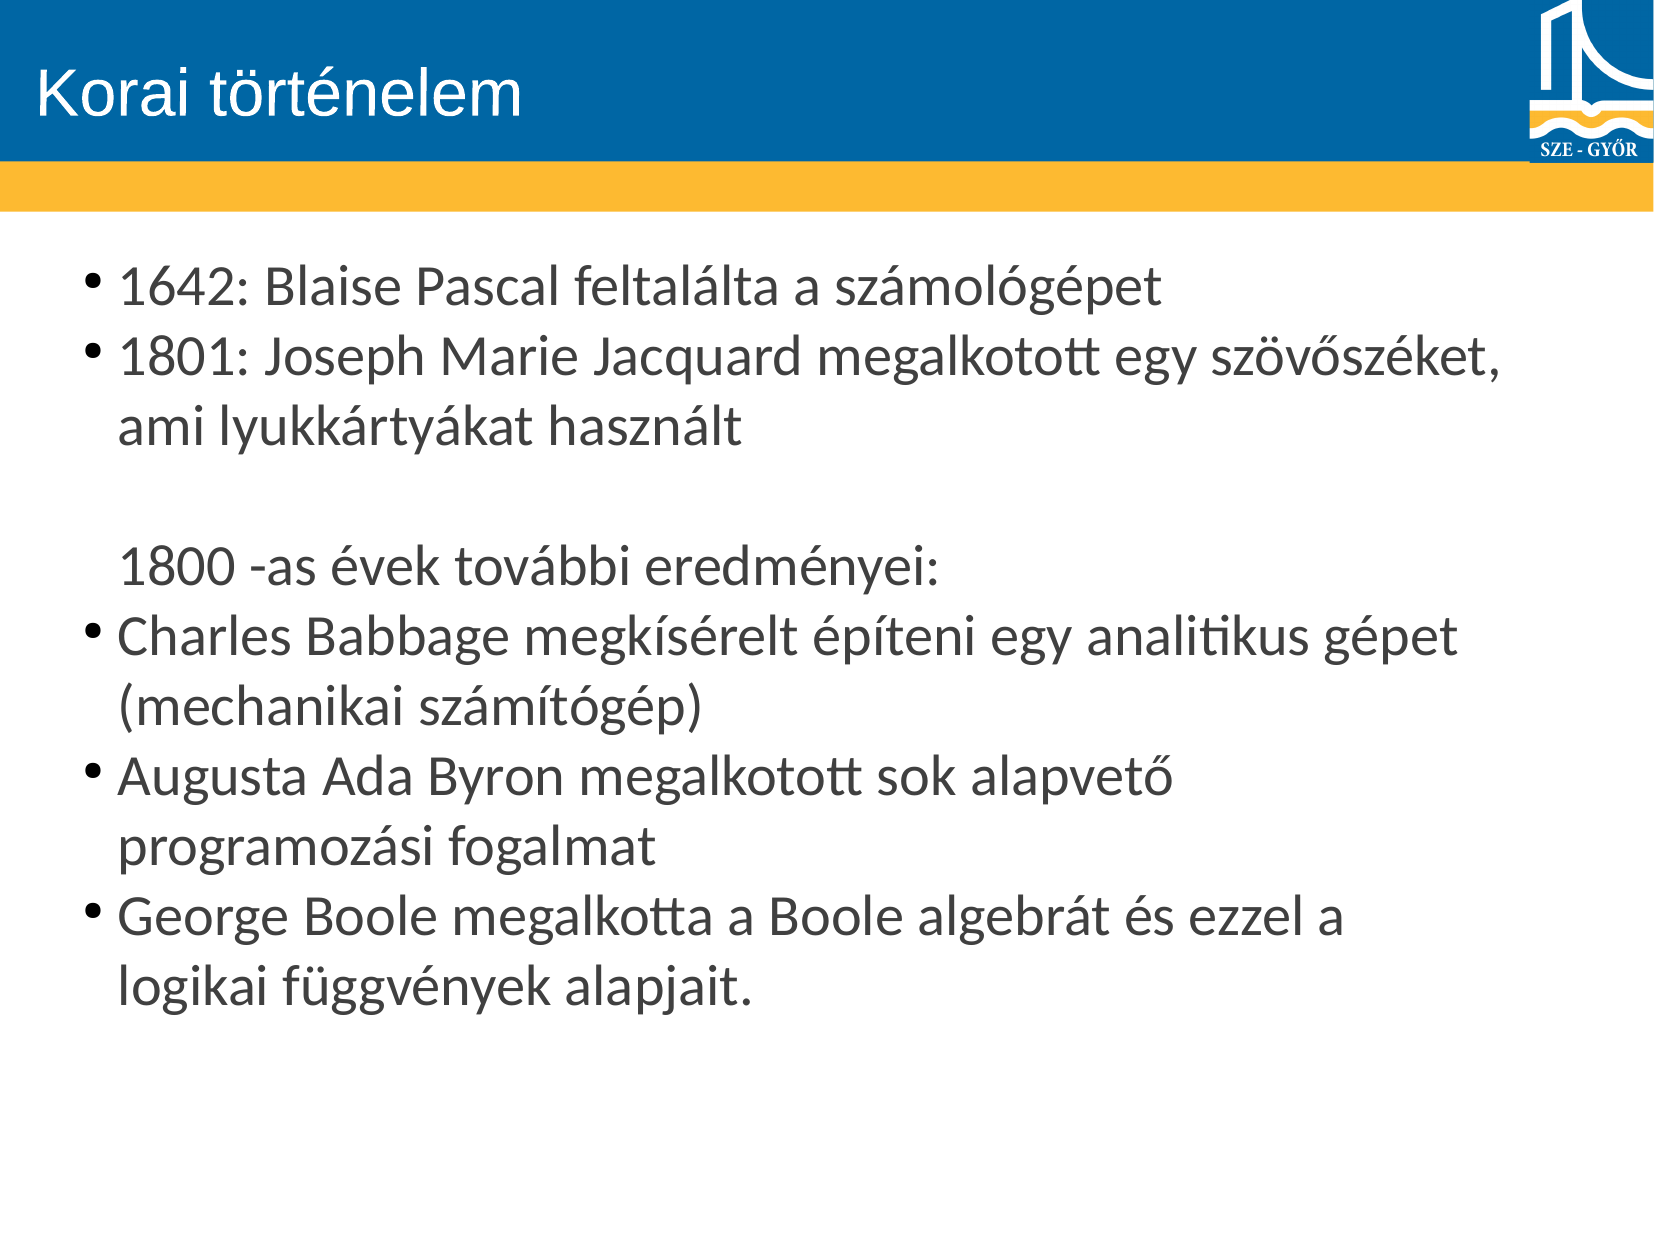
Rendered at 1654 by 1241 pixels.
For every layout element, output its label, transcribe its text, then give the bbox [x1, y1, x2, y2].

picture [1529, 0, 1654, 163]
text_box 1642: Blaise Pascal feltalálta a számológépet 1801: Joseph Marie Jacquard megalkotott egy szövőszéket, ami lyukkártyákat használt 1800 -as évek további eredményei: Charles Babbage megkísérelt építeni egy analitikus gépet (mechanikai számítógép) Augusta Ada Byron megalkotott sok alapvető programozási fogalmat George Boole megalkotta a Boole algebrát és ezzel a logikai függvények alapjait. [82, 247, 1571, 1198]
text_box Korai történelem [34, 48, 1524, 144]
